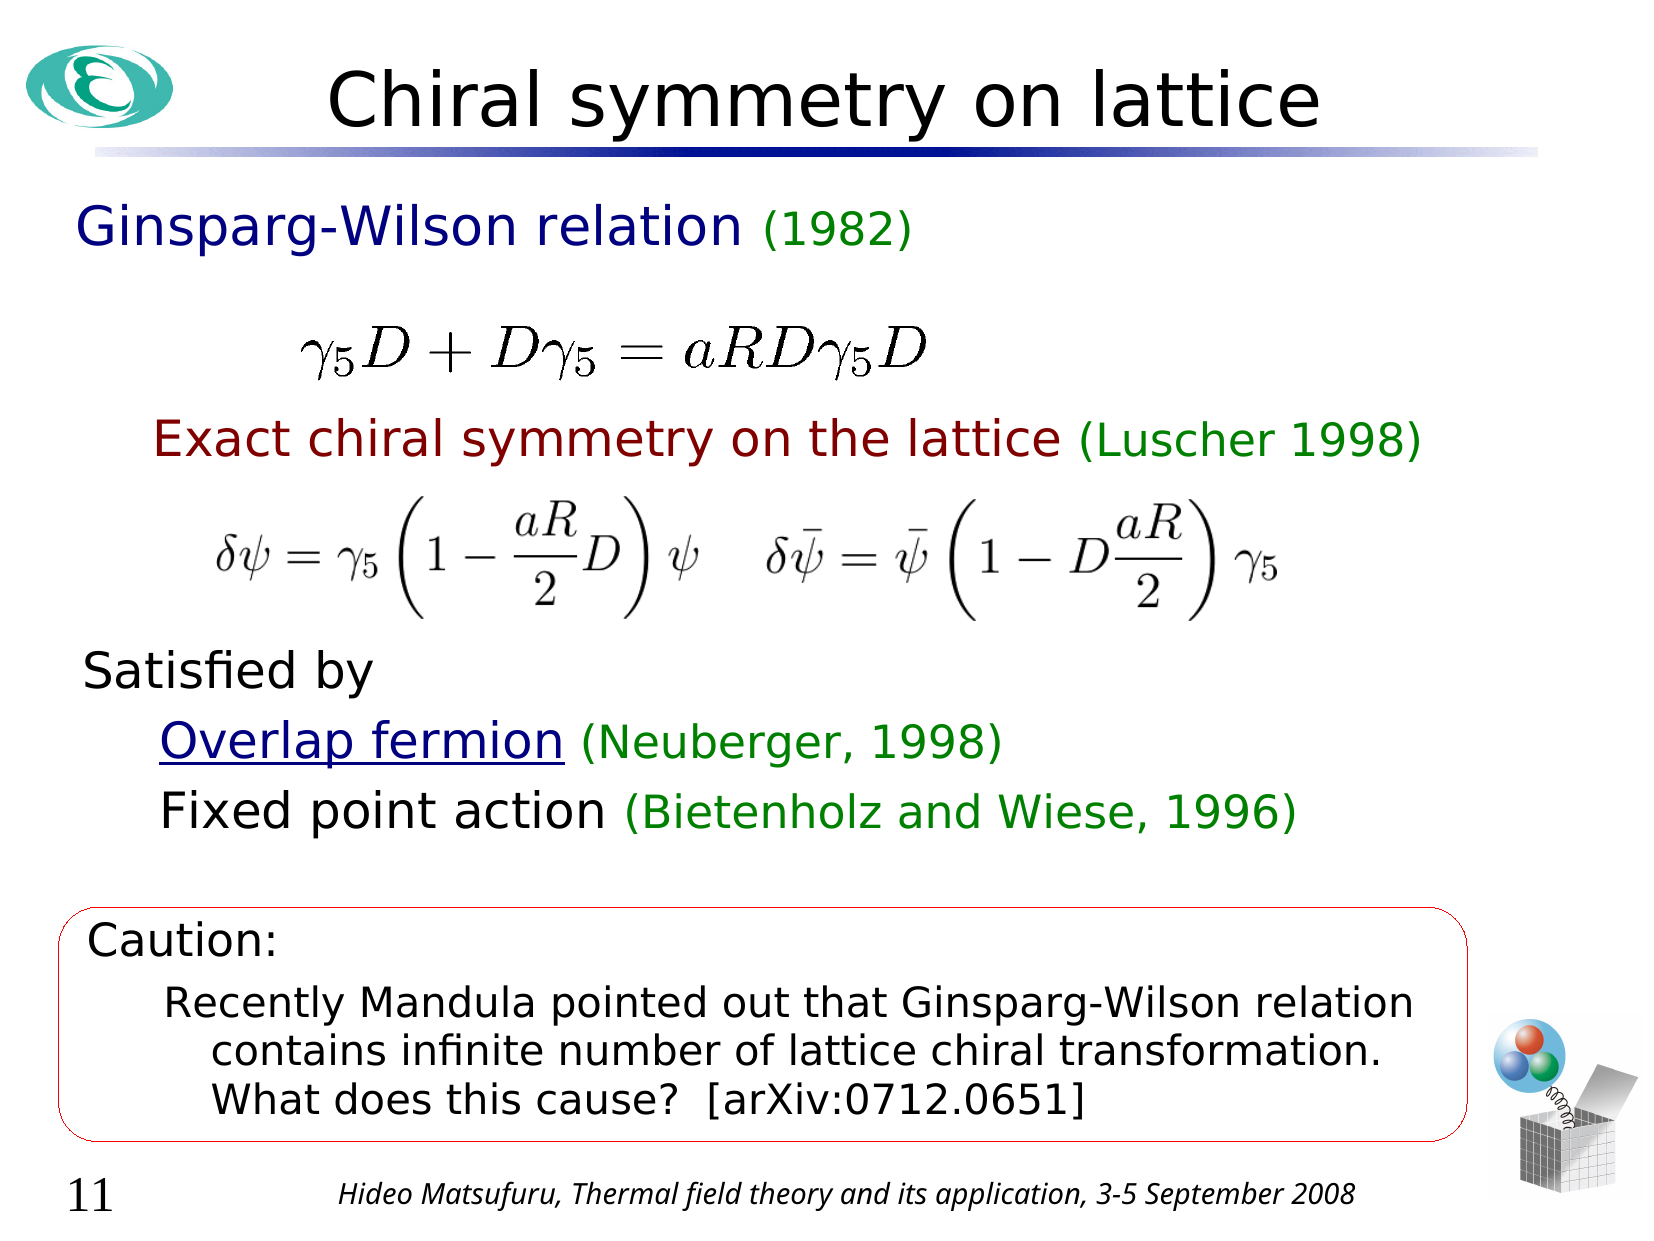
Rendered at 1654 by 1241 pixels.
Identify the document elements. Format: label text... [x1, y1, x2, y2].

picture [20, 37, 179, 136]
list Satisfied by Overlap fermion (Neuberger, 1998) Fixed point action (Bietenholz and Wiese, 1996) [64, 642, 1571, 867]
picture [293, 317, 930, 384]
picture [766, 499, 1277, 621]
picture [1488, 1012, 1644, 1200]
picture [216, 496, 699, 619]
list Caution: Recently Mandula pointed out that Ginsparg-Wilson relation contains infinite number of lattice chiral transformation. What does this cause? [arXiv:0712.0651] [68, 913, 1461, 1138]
title Chiral symmetry on lattice [201, 47, 1450, 154]
list Ginsparg-Wilson relation (1982) Exact chiral symmetry on the lattice (Luscher 1998) [58, 195, 1565, 469]
picture [95, 147, 1538, 157]
